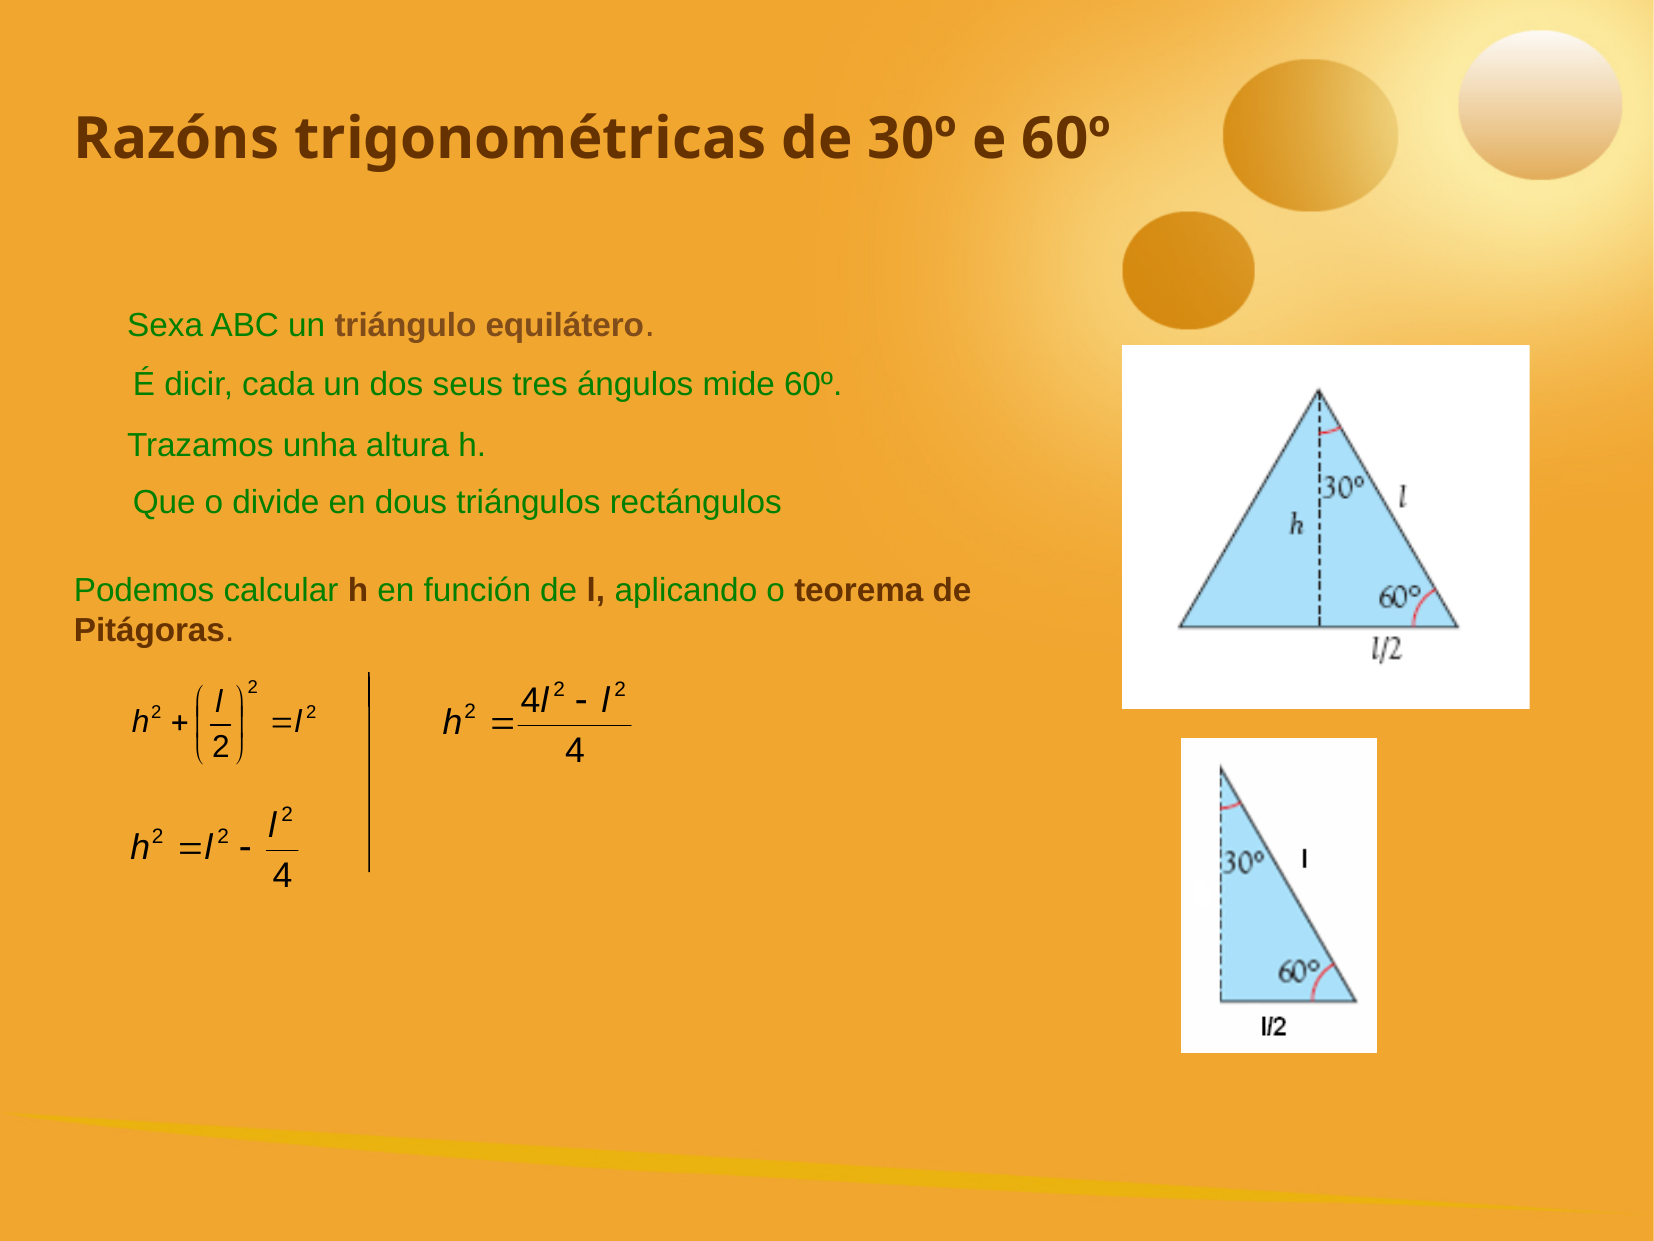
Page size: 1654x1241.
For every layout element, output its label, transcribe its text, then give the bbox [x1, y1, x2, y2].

text_box Trazamos unha altura h. [112, 415, 763, 472]
text_box Podemos calcular h en función de l, aplicando o teorema de Pitágoras. [58, 560, 1123, 657]
text_box Sexa ABC un triángulo equilátero. [112, 290, 775, 352]
text_box Razóns trigonométricas de 30º e 60º [59, 88, 1388, 185]
chart [437, 672, 640, 771]
text_box Que o divide en dous triángulos rectángulos [118, 472, 886, 528]
chart [125, 797, 307, 896]
chart [127, 672, 324, 770]
text_box É dicir, cada un dos seus tres ángulos mide 60º. [118, 354, 875, 410]
picture [0, 0, 1654, 1241]
